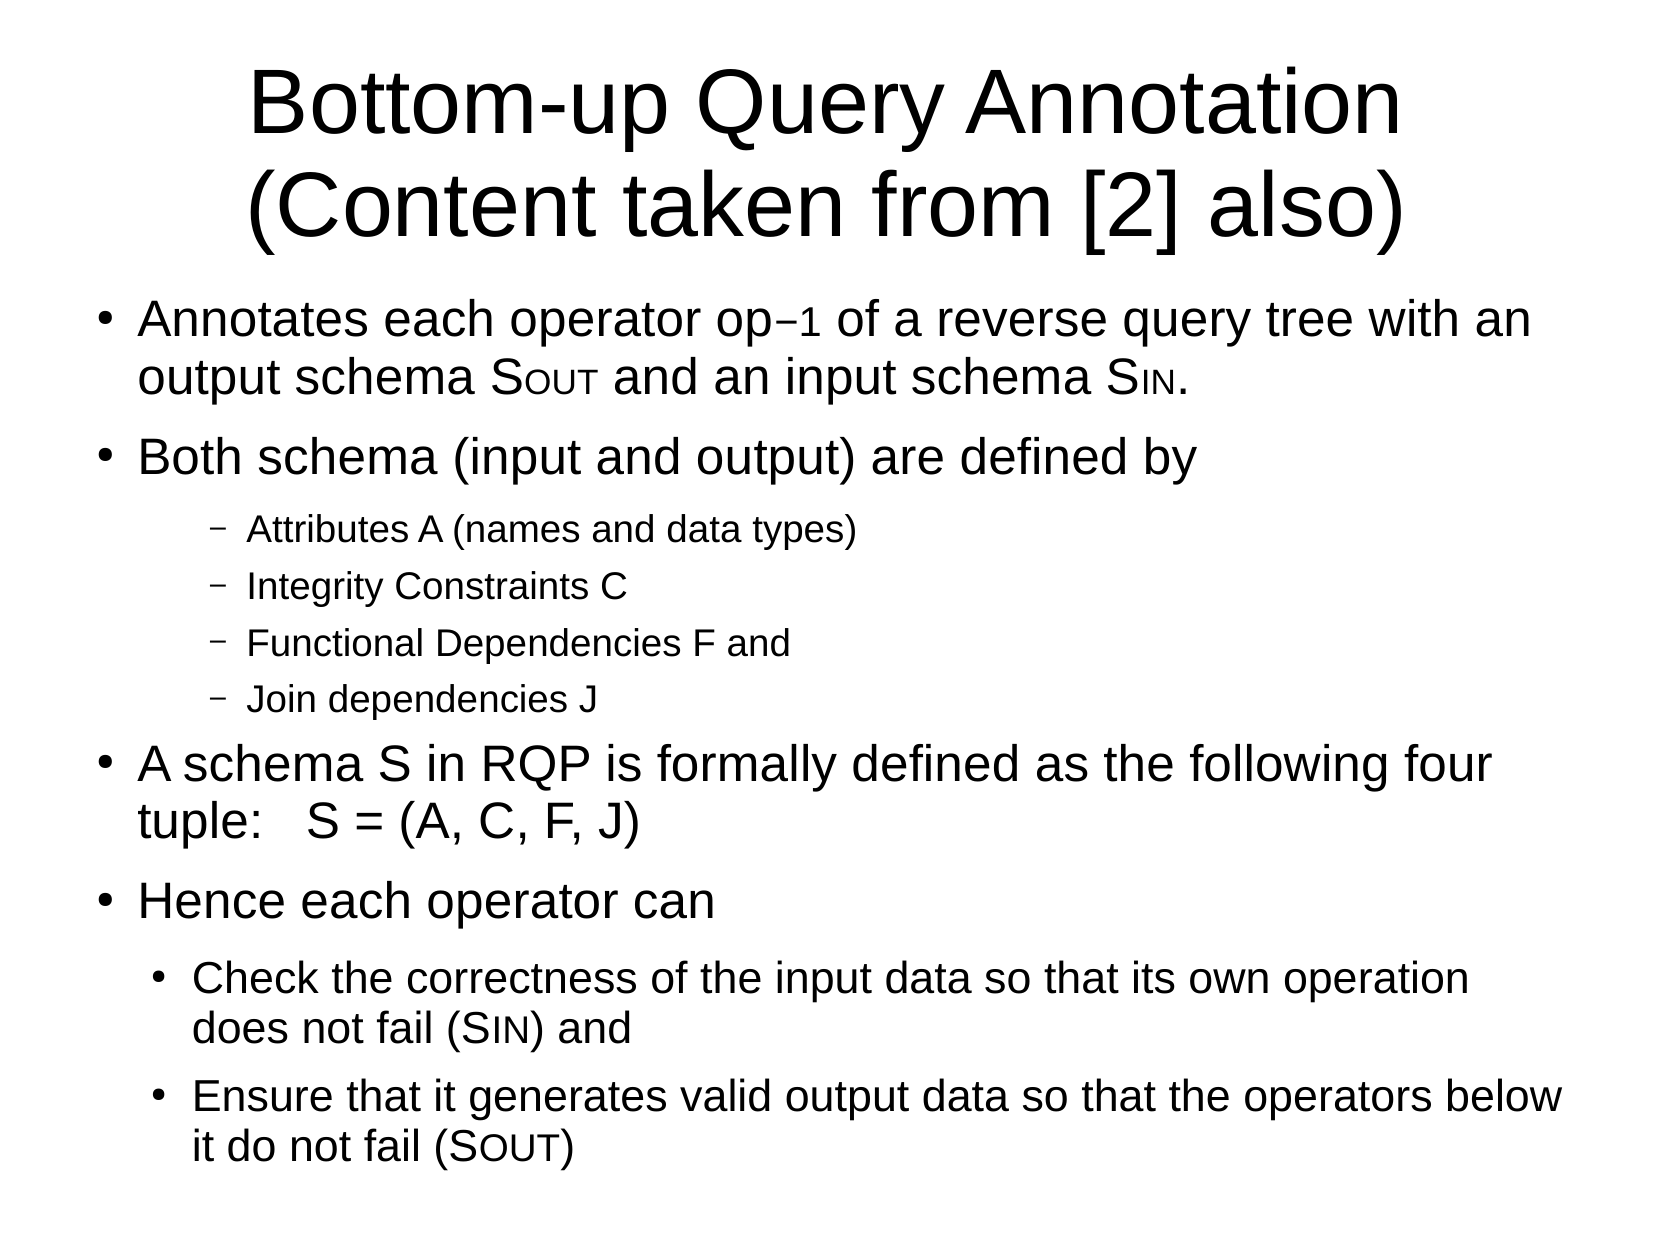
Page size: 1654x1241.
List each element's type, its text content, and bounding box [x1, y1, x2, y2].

title Bottom-up Query Annotation (Content taken from [2] also) [82, 49, 1571, 257]
list Annotates each operator op−1 of a reverse query tree with an output schema SOUT and an input schema SIN. Both schema (input and output) are defined by Attributes A (names and data types) Integrity Constraints C Functional Dependencies F and Join dependencies J A schema S in RQP is formally defined as the following four tuple: S = (A, C, F, J) Hence each operator can Check the correctness of the input data so that its own operation does not fail (SIN) and Ensure that it generates valid output data so that the operators below it do not fail (SOUT) [82, 290, 1571, 1182]
